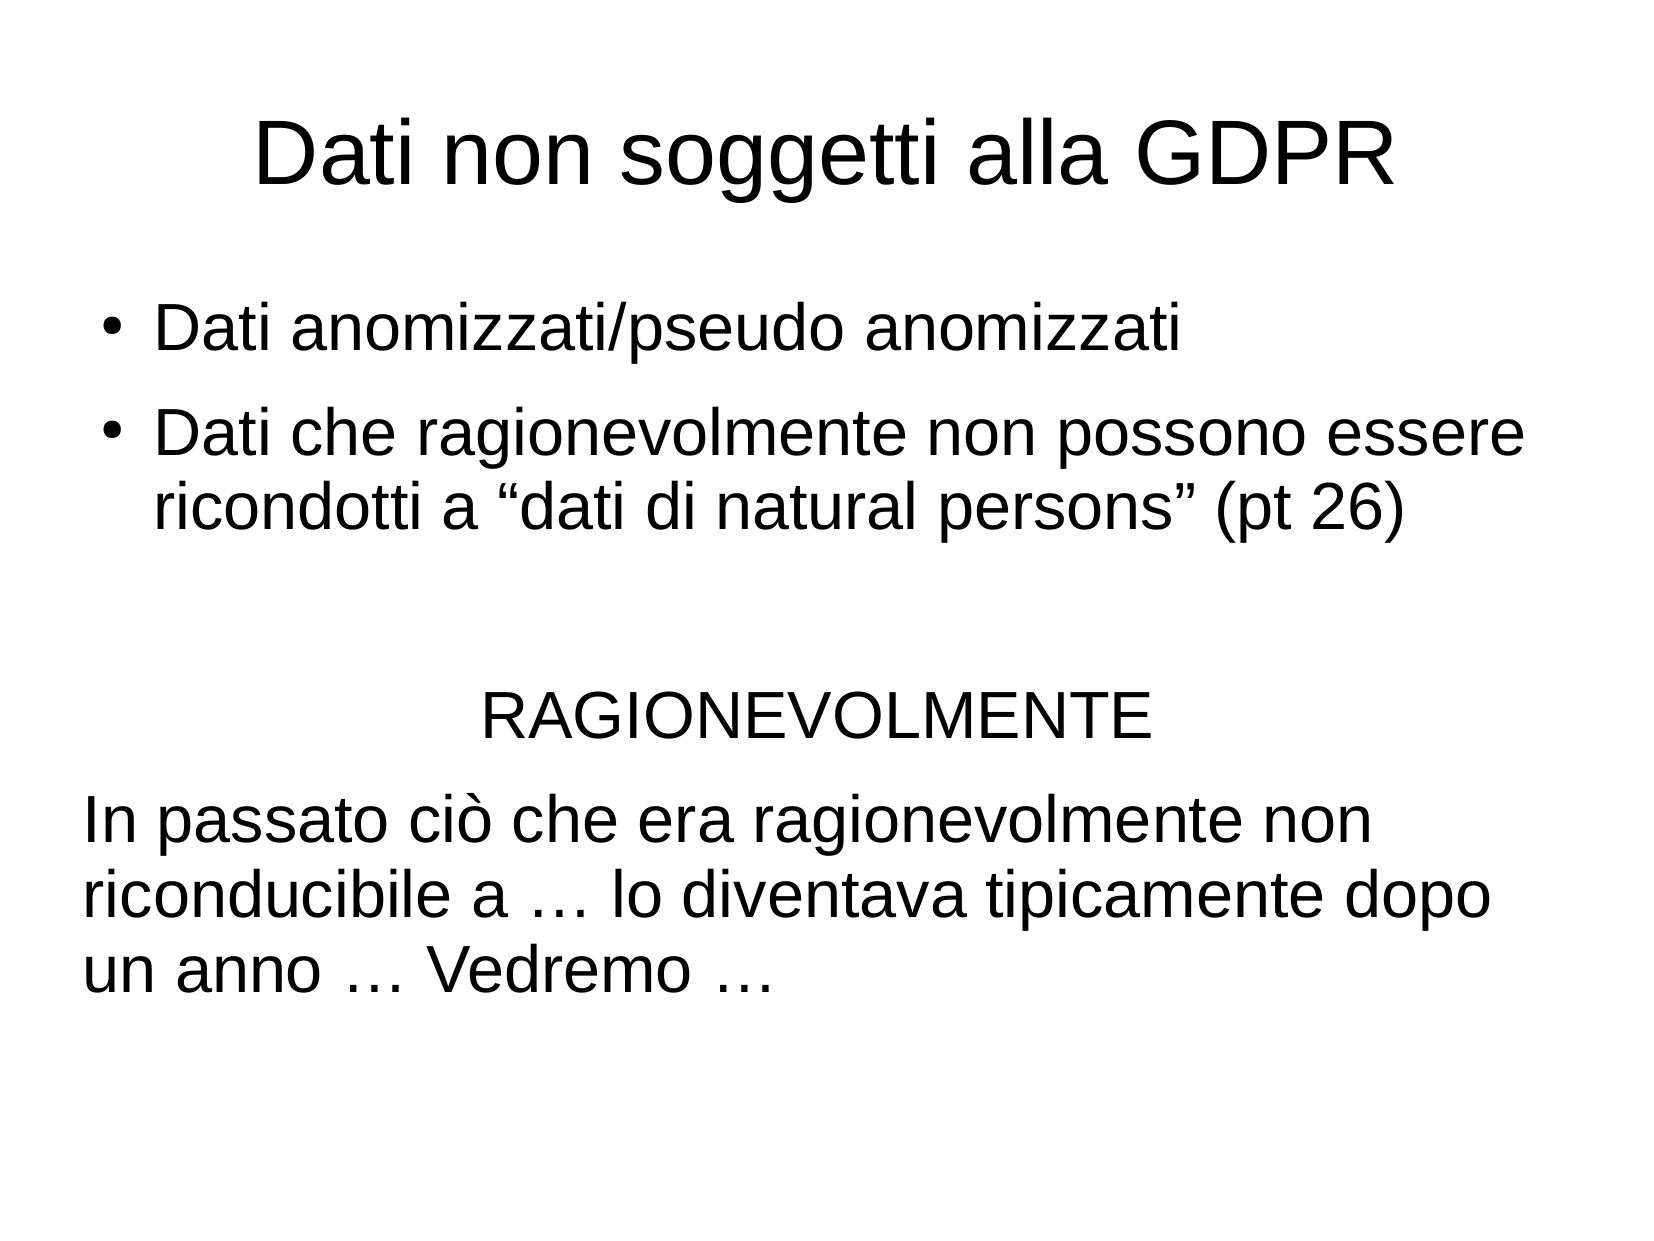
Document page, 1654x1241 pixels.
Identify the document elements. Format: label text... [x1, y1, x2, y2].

list Dati anomizzati/pseudo anomizzati Dati che ragionevolmente non possono essere ricondotti a “dati di natural persons” (pt 26) RAGIONEVOLMENTE In passato ciò che era ragionevolmente non riconducibile a … lo diventava tipicamente dopo un anno … Vedremo … [82, 290, 1571, 1010]
title Dati non soggetti alla GDPR [82, 49, 1571, 257]
